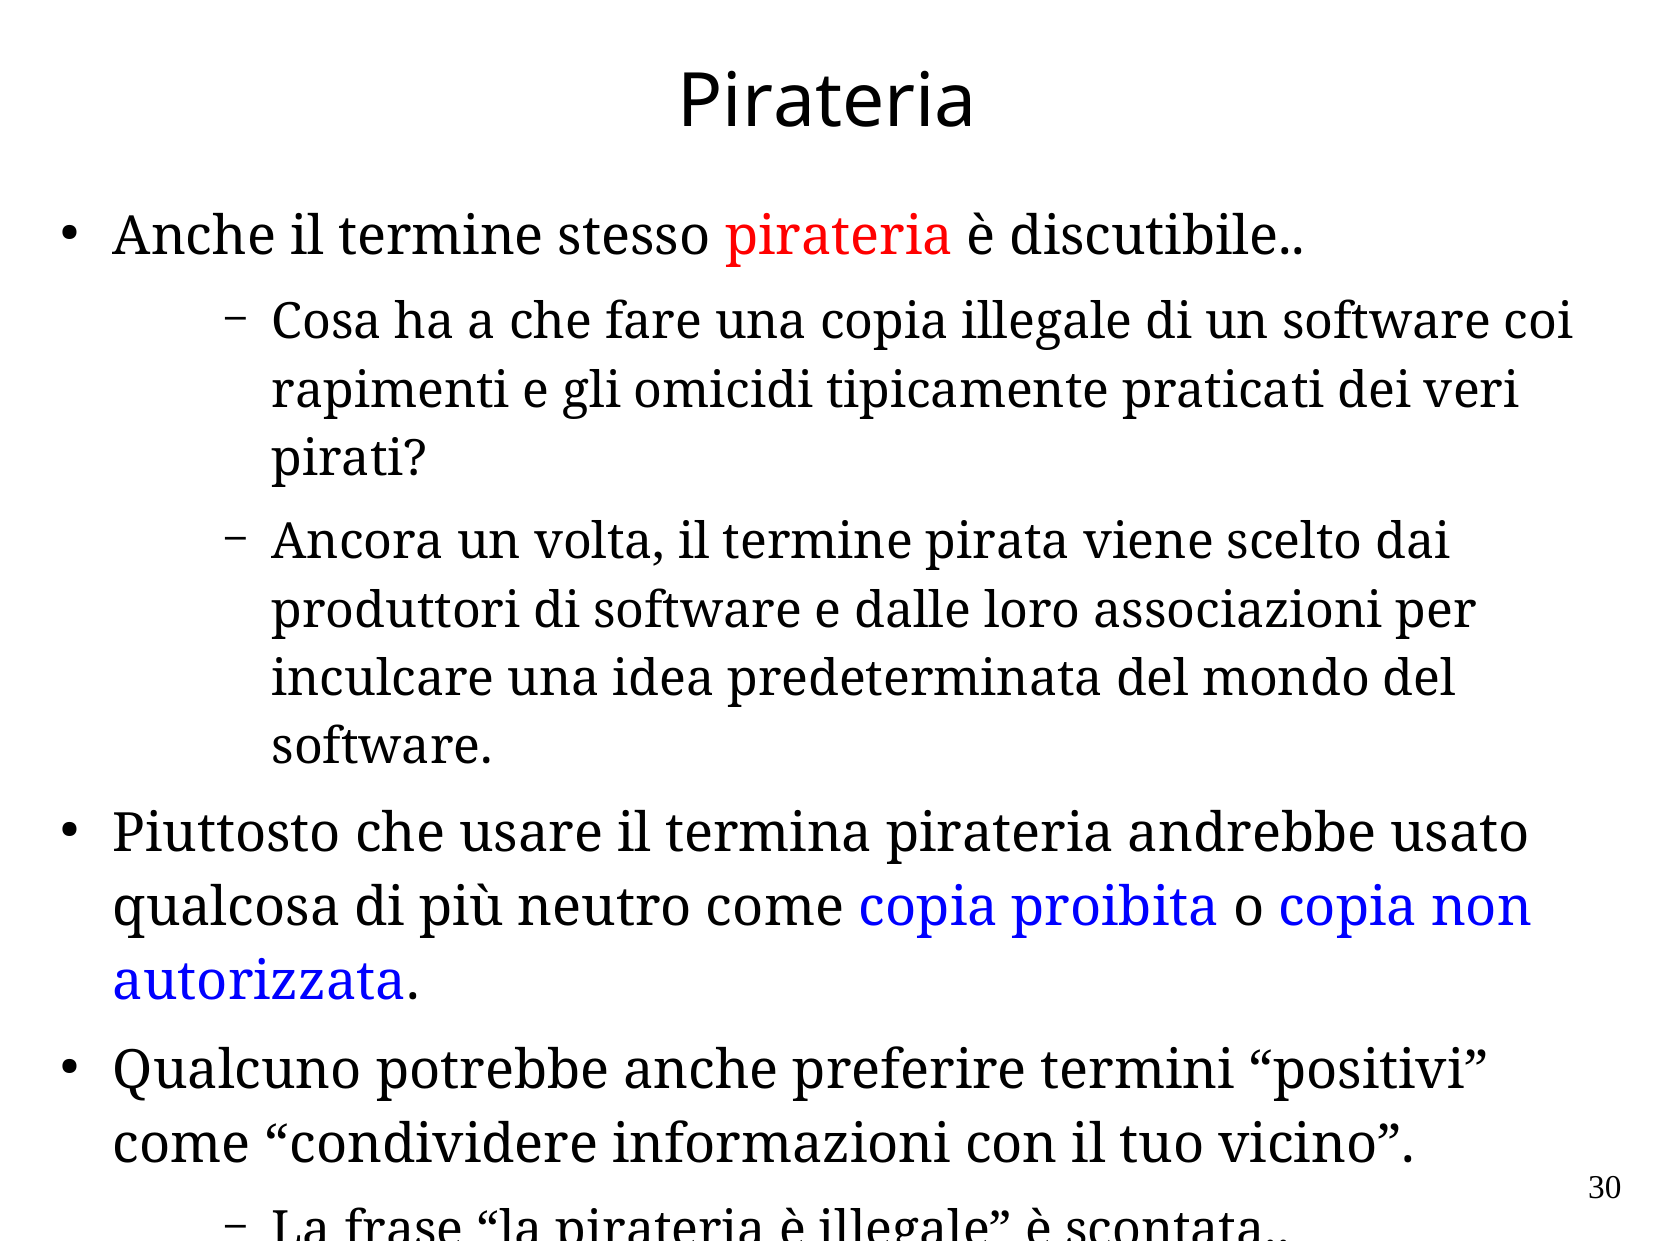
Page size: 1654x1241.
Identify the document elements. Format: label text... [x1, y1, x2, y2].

list Anche il termine stesso pirateria è discutibile.. Cosa ha a che fare una copia illegale di un software coi rapimenti e gli omicidi tipicamente praticati dei veri pirati? Ancora un volta, il termine pirata viene scelto dai produttori di software e dalle loro associazioni per inculcare una idea predeterminata del mondo del software. Piuttosto che usare il termina pirateria andrebbe usato qualcosa di più neutro come copia proibita o copia non autorizzata. Qualcuno potrebbe anche preferire termini “positivi” come “condividere informazioni con il tuo vicino”. La frase “la pirateria è illegale” è scontata.. .. ma “condividere informazioni con il tuo vicino è illegale” può essere molto fastidioso. [42, 196, 1612, 1187]
title Pirateria [37, 30, 1617, 166]
